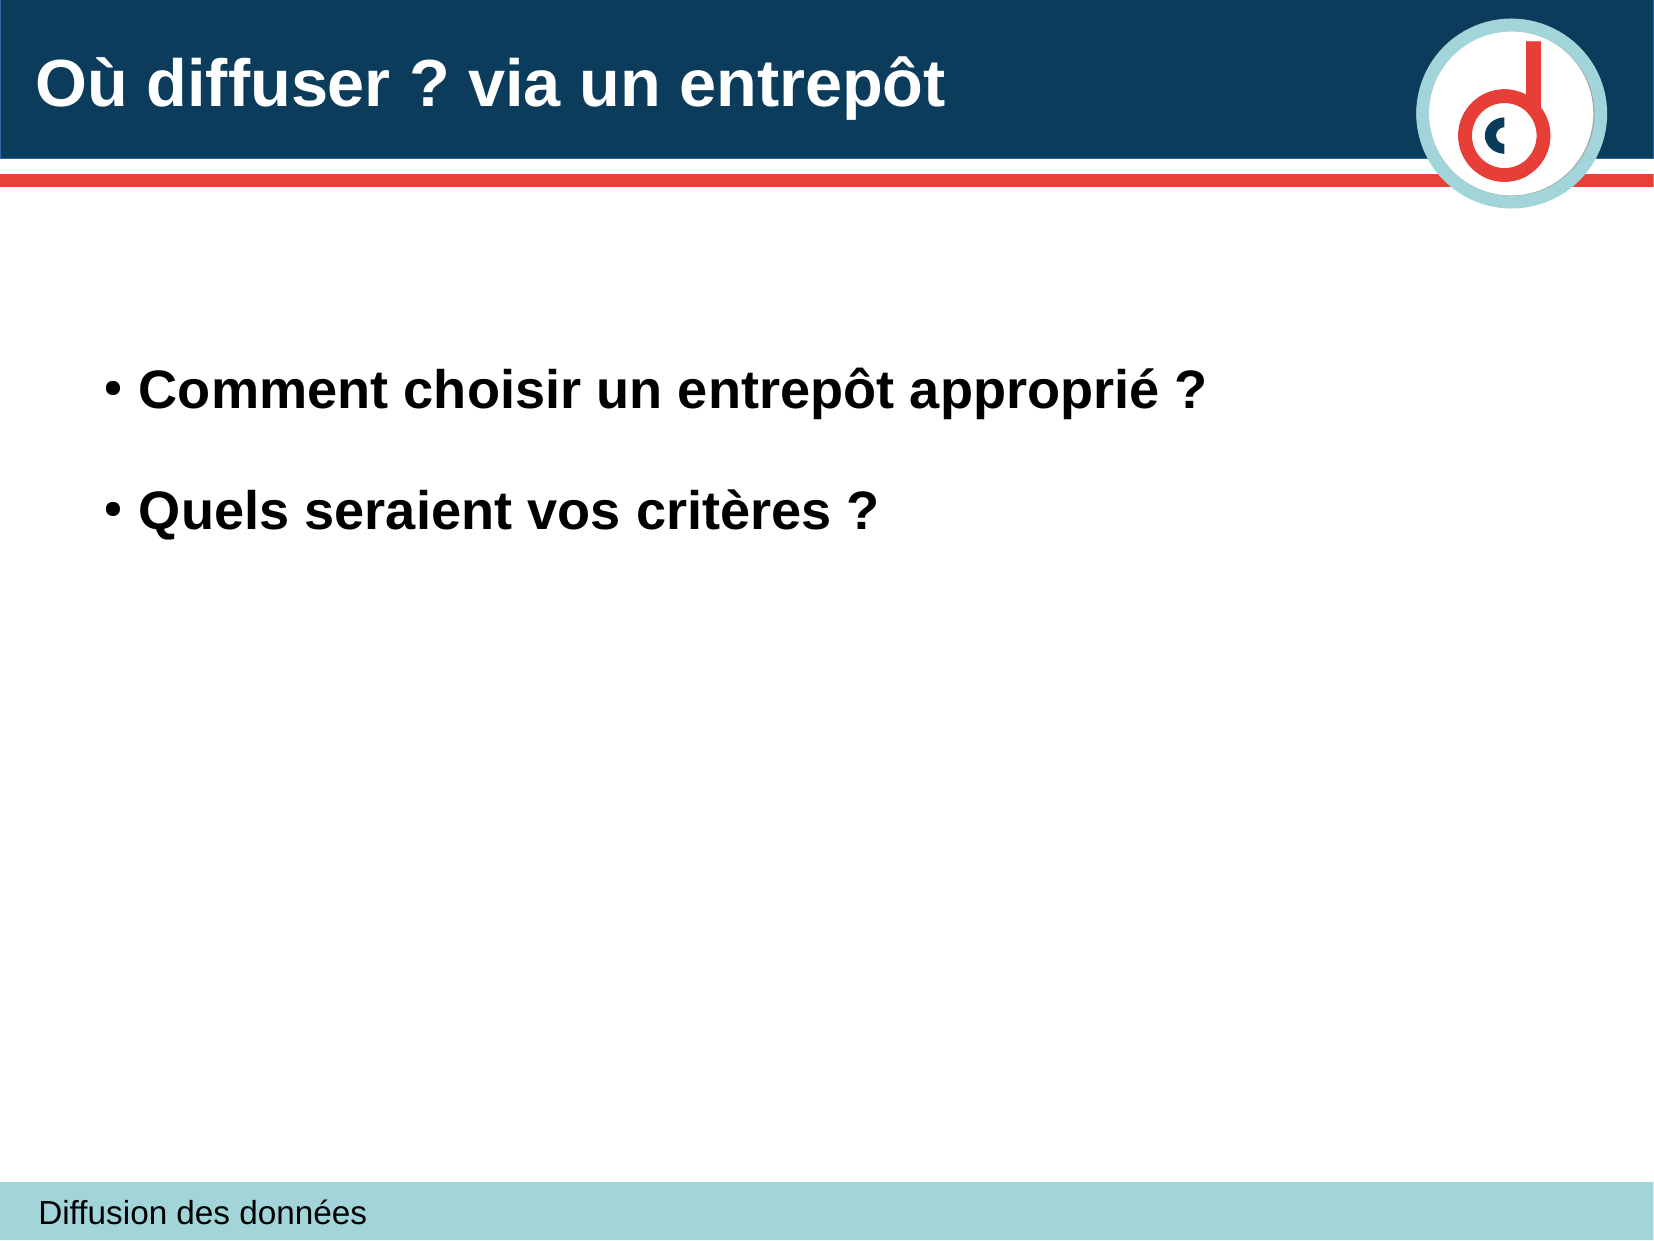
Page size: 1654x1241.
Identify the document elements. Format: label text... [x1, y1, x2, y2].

title Où diffuser ? via un entrepôt [35, 11, 1430, 159]
text_box Comment choisir un entrepôt approprié ? Quels seraient vos critères ? [88, 351, 1579, 709]
text_box Diffusion des données [23, 1187, 621, 1241]
